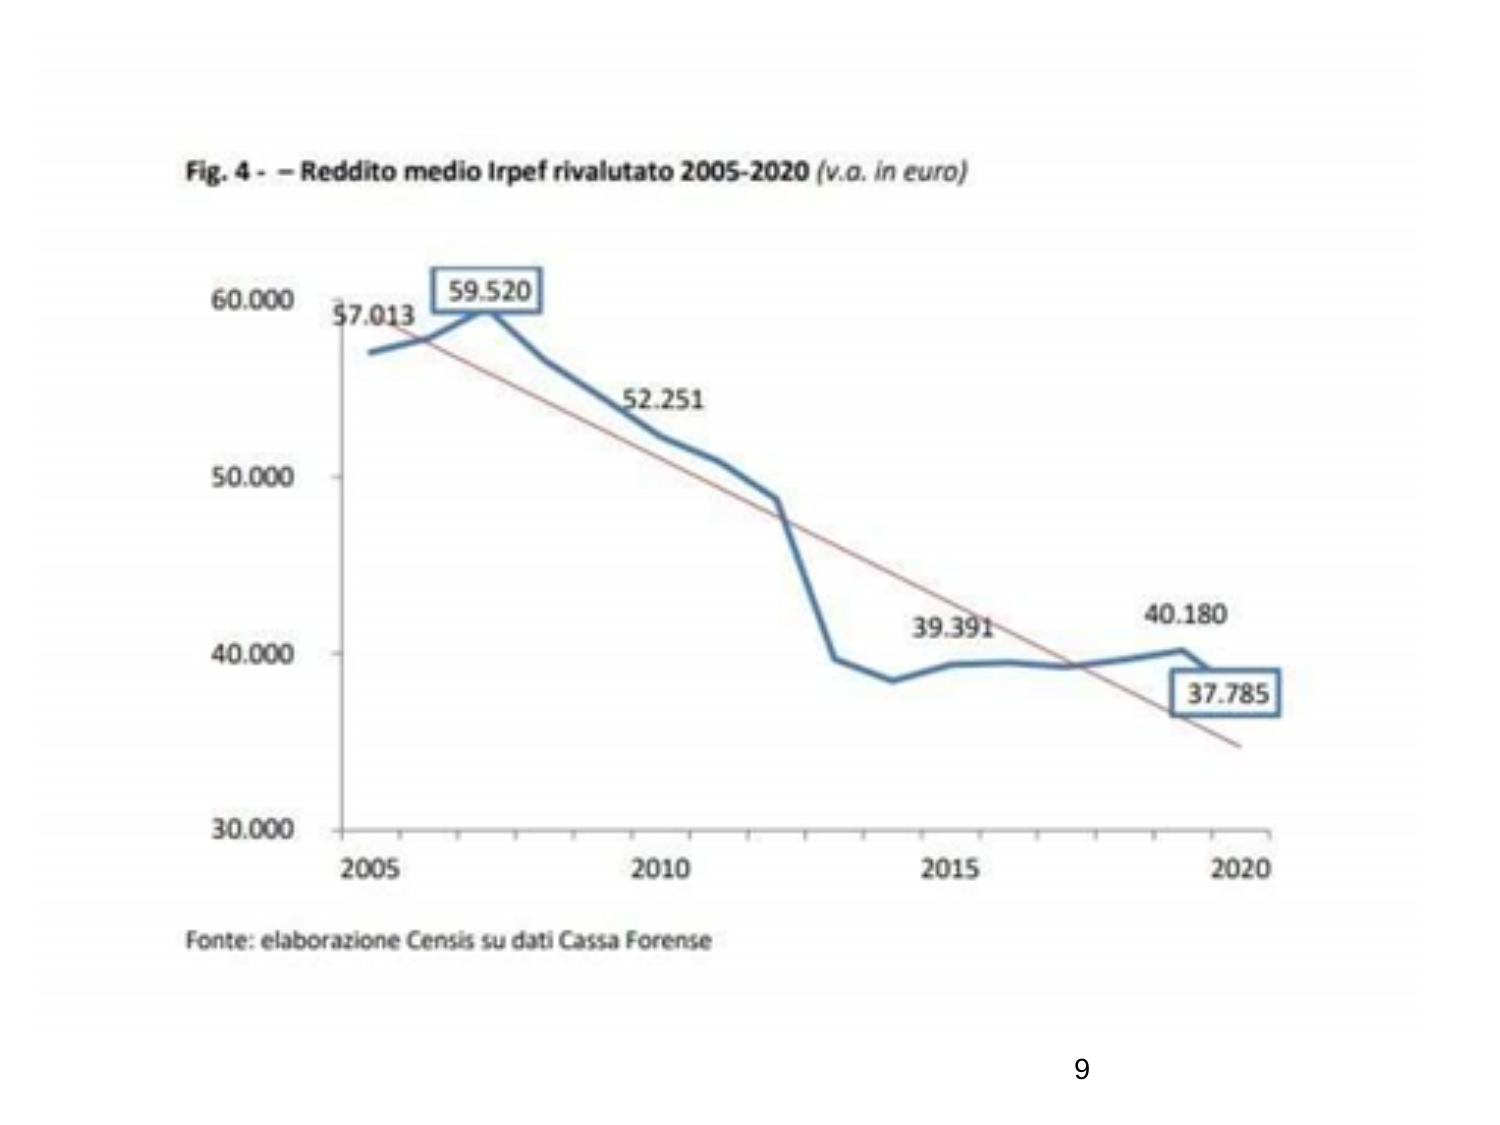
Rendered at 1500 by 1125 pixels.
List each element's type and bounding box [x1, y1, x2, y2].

picture [9, 0, 1423, 1061]
text_box [1059, 1042, 1397, 1103]
